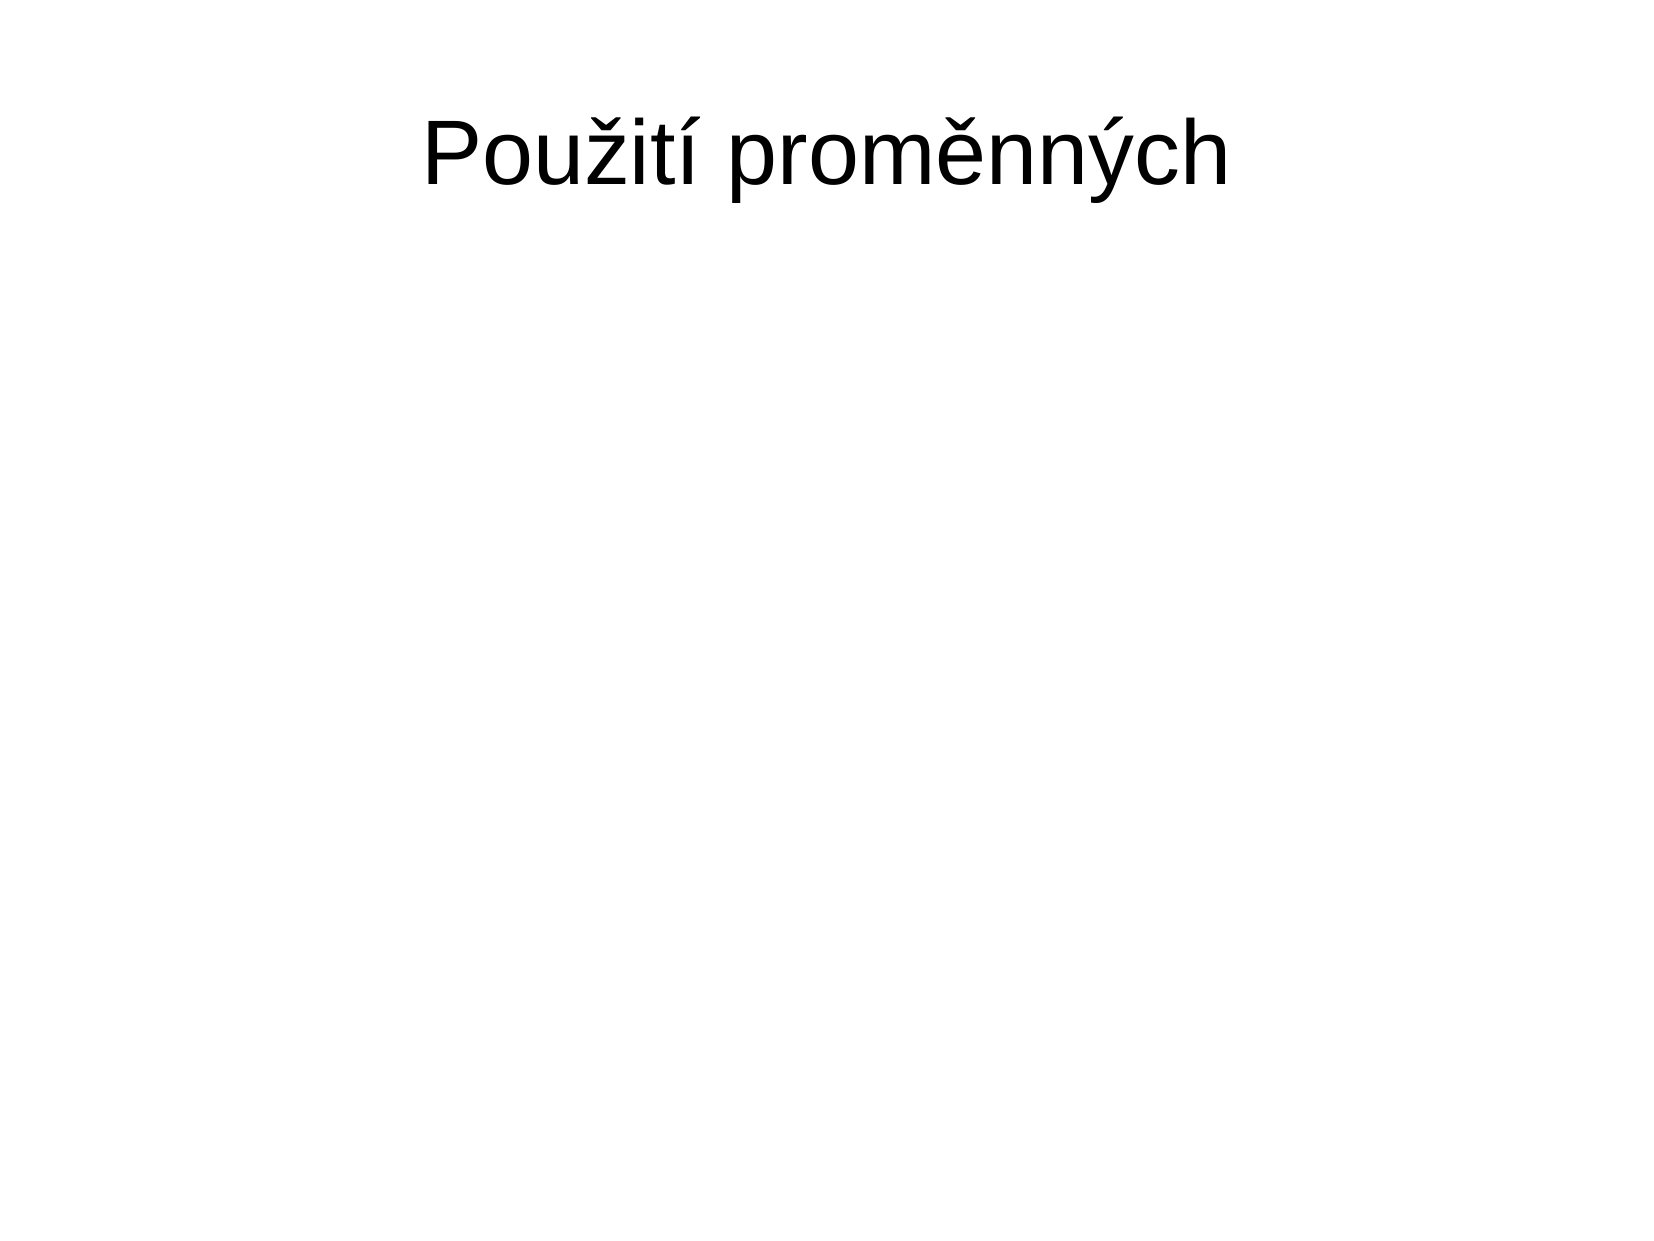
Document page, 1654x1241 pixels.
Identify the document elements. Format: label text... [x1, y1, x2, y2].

title Použití proměnných [82, 49, 1571, 257]
